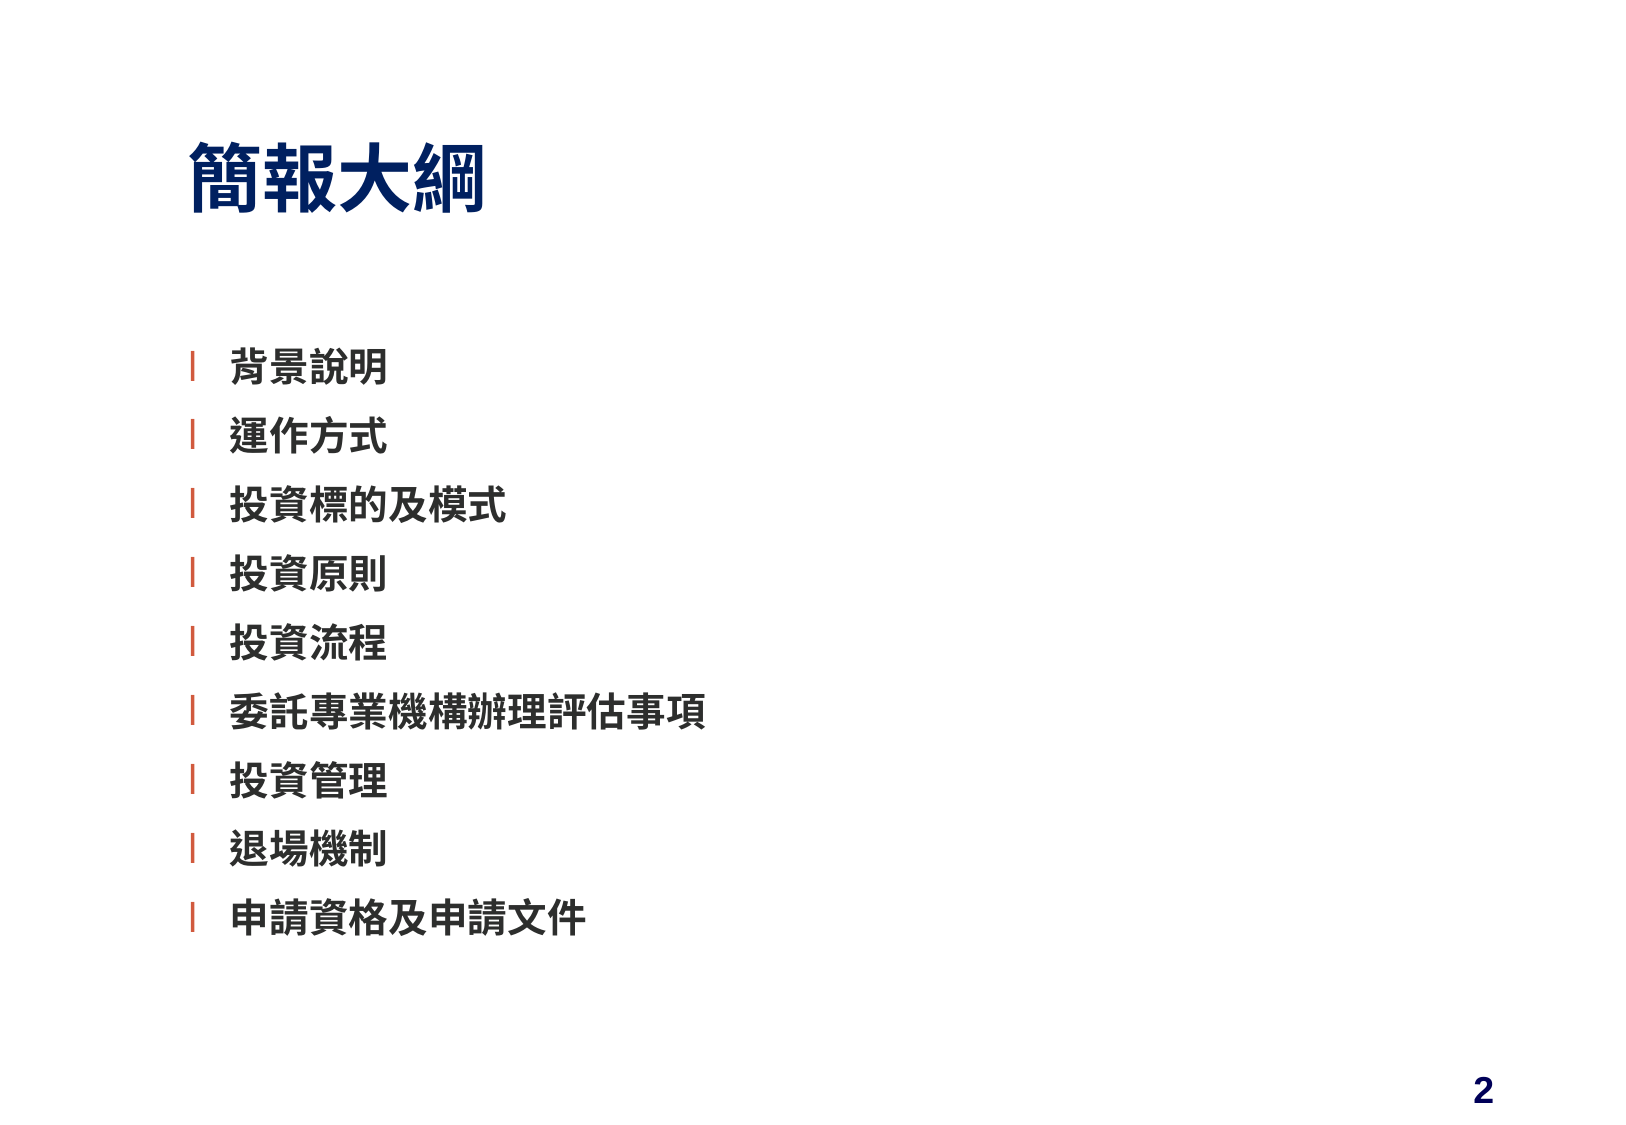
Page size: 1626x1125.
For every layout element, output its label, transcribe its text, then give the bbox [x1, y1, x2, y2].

list 背景說明 運作方式 投資標的及模式 投資原則 投資流程 委託專業機構辦理評估事項 投資管理 退場機制 申請資格及申請文件 [172, 324, 1453, 950]
title 簡報大綱 [172, 82, 1453, 271]
text_box 1 [1458, 1052, 1581, 1125]
